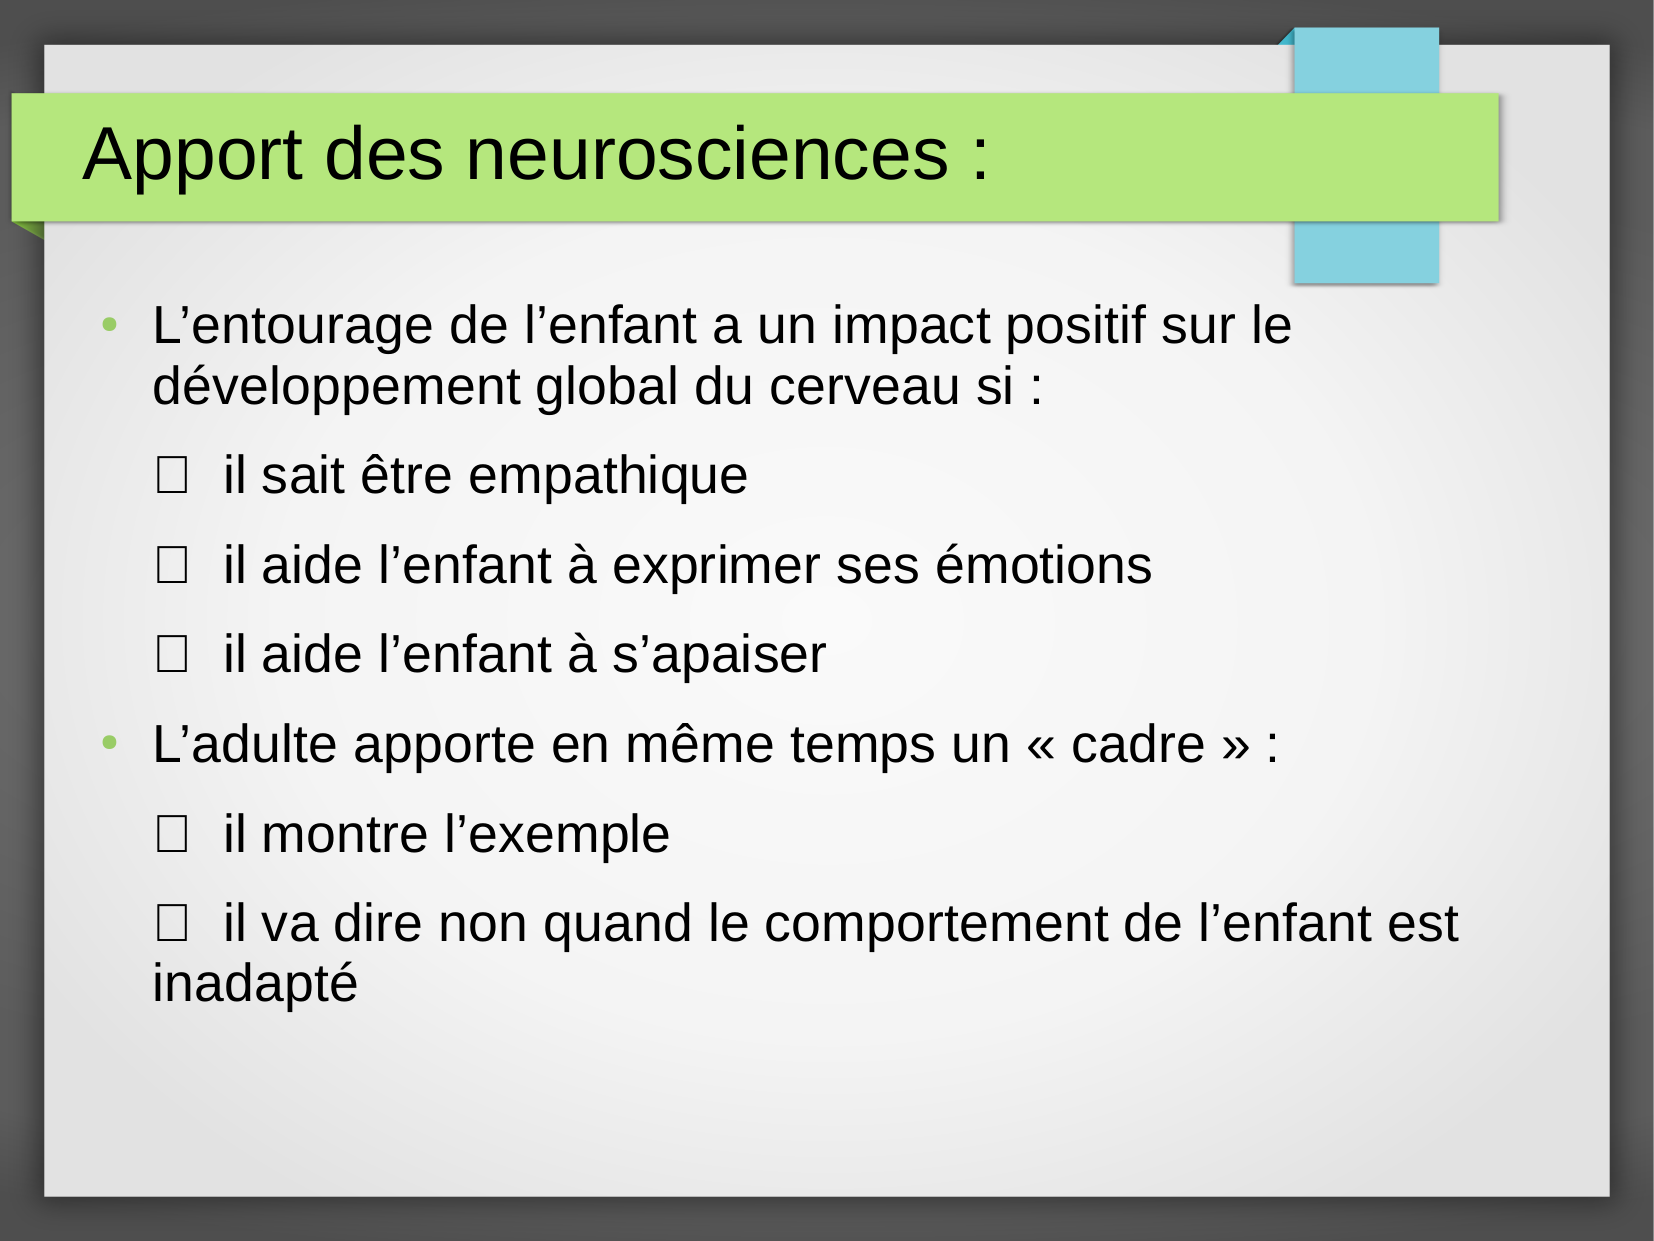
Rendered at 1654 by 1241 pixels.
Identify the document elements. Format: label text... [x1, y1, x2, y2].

title Apport des neurosciences : [82, 94, 1264, 213]
picture [0, 0, 1654, 1241]
list L’entourage de l’enfant a un impact positif sur le développement global du cerveau si :  il sait être empathique  il aide l’enfant à exprimer ses émotions  il aide l’enfant à s’apaiser L’adulte apporte en même temps un « cadre » :  il montre l’exemple  il va dire non quand le comportement de l’enfant est inadapté [82, 295, 1571, 1015]
